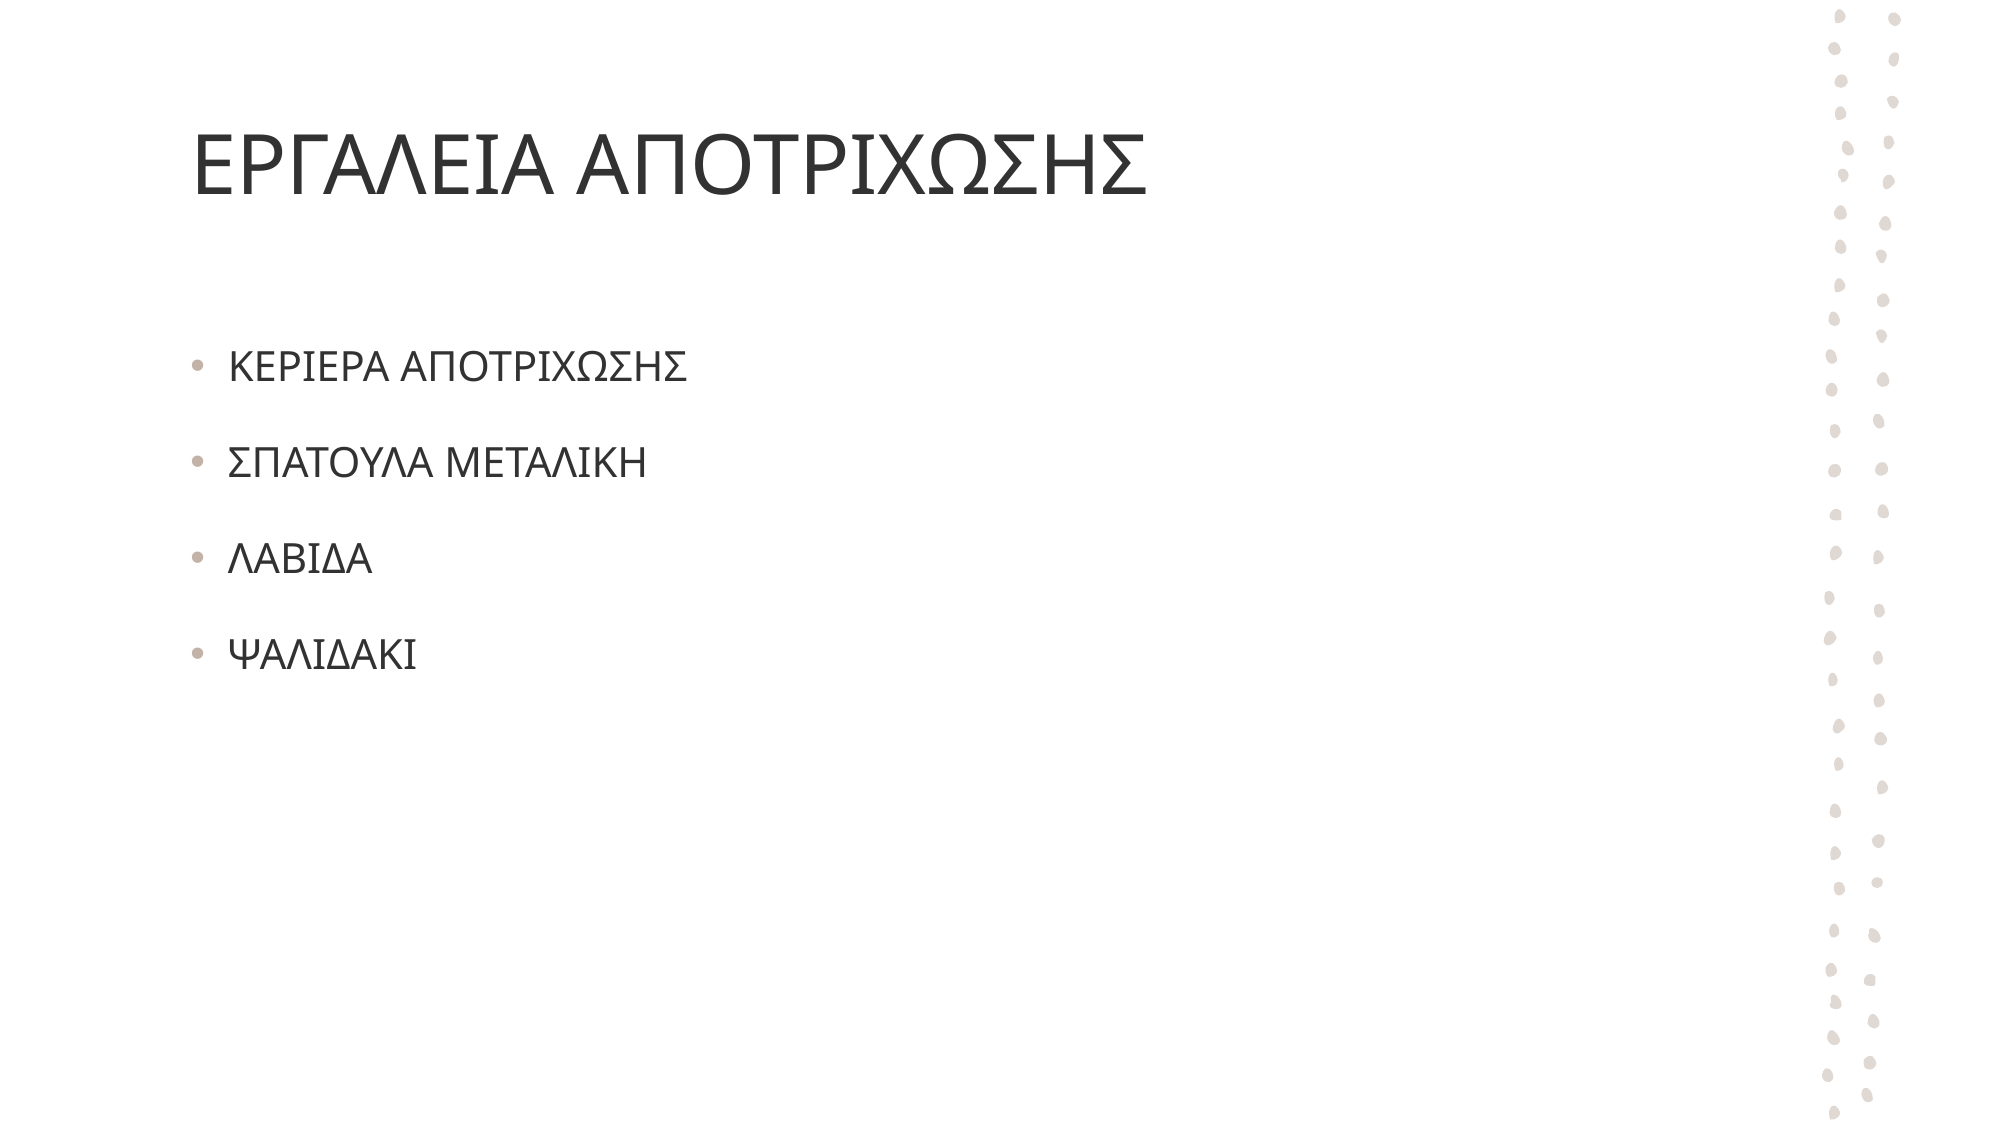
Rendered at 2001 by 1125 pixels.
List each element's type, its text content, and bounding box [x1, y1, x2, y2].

title ΕΡΓΑΛΕΙΑ ΑΠΟΤΡΙΧΩΣΗΣ [175, 82, 1217, 240]
list ΚΕΡΙΕΡΑ ΑΠΟΤΡΙΧΩΣΗΣ ΣΠΑΤΟΥΛΑ ΜΕΤΑΛΙΚΗ ΛΑΒΙΔΑ ΨΑΛΙΔΑΚΙ [175, 307, 1756, 737]
